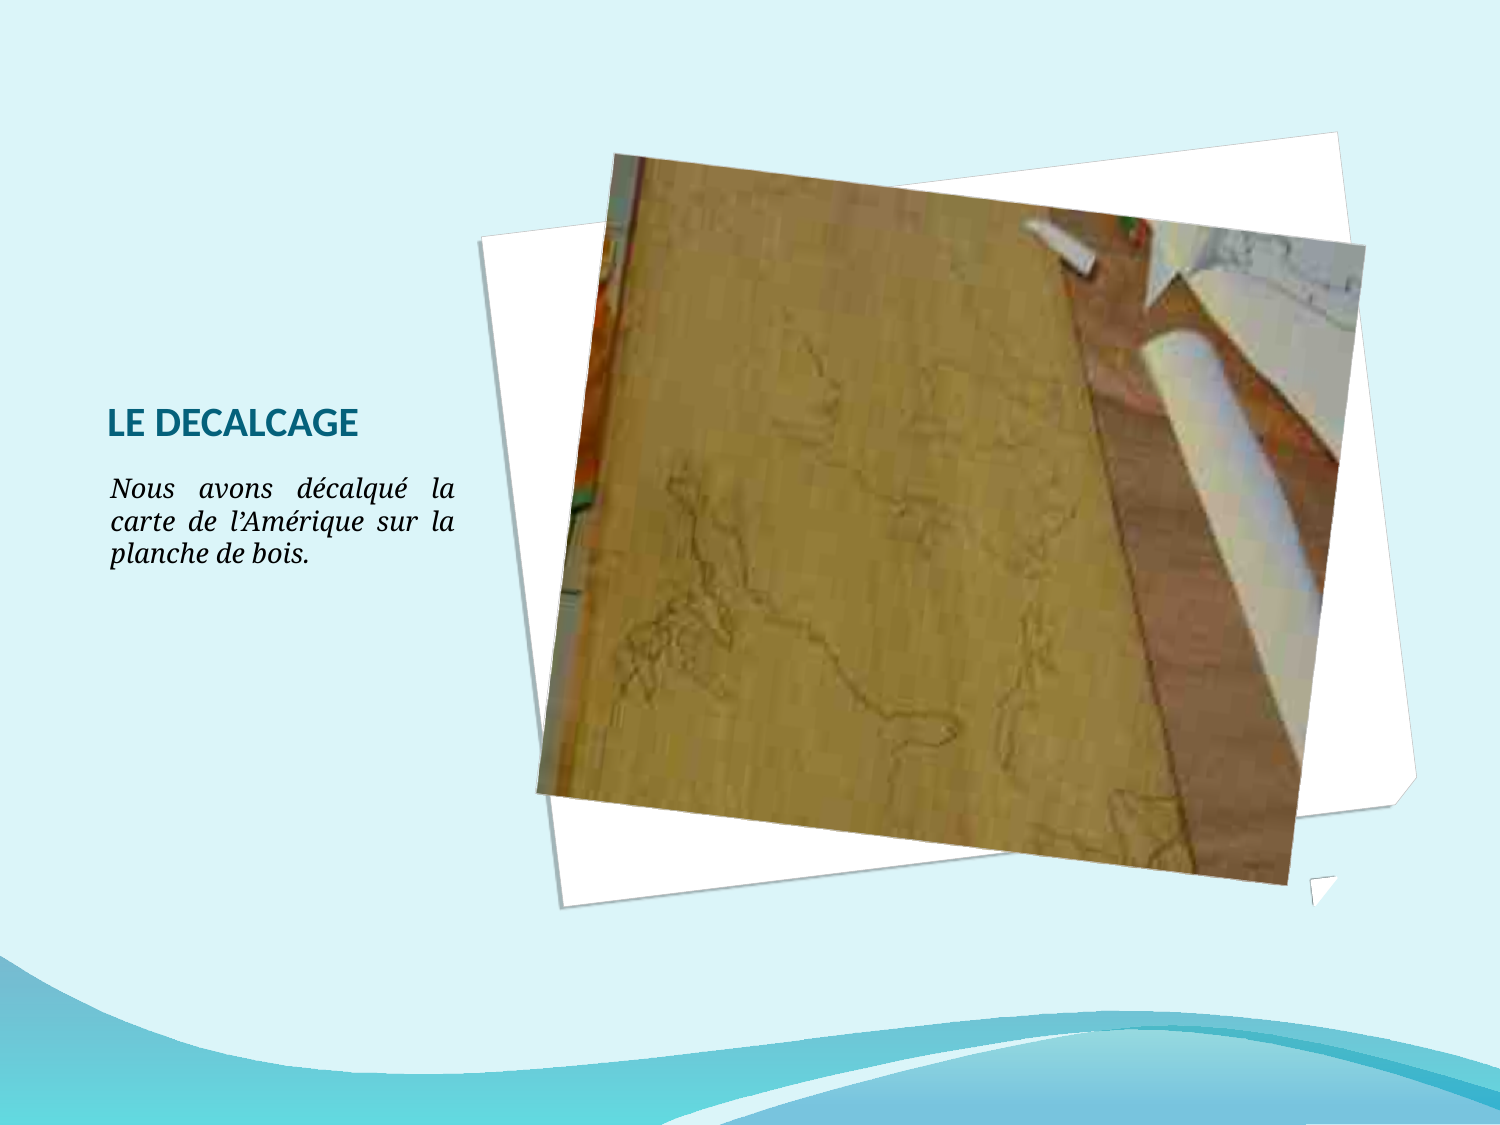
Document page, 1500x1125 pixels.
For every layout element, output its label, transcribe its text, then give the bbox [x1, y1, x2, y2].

picture [535, 153, 1366, 886]
list Nous avons décalqué la carte de l’Amérique sur la planche de bois. [99, 464, 463, 822]
title LE DECALCAGE [99, 193, 463, 453]
